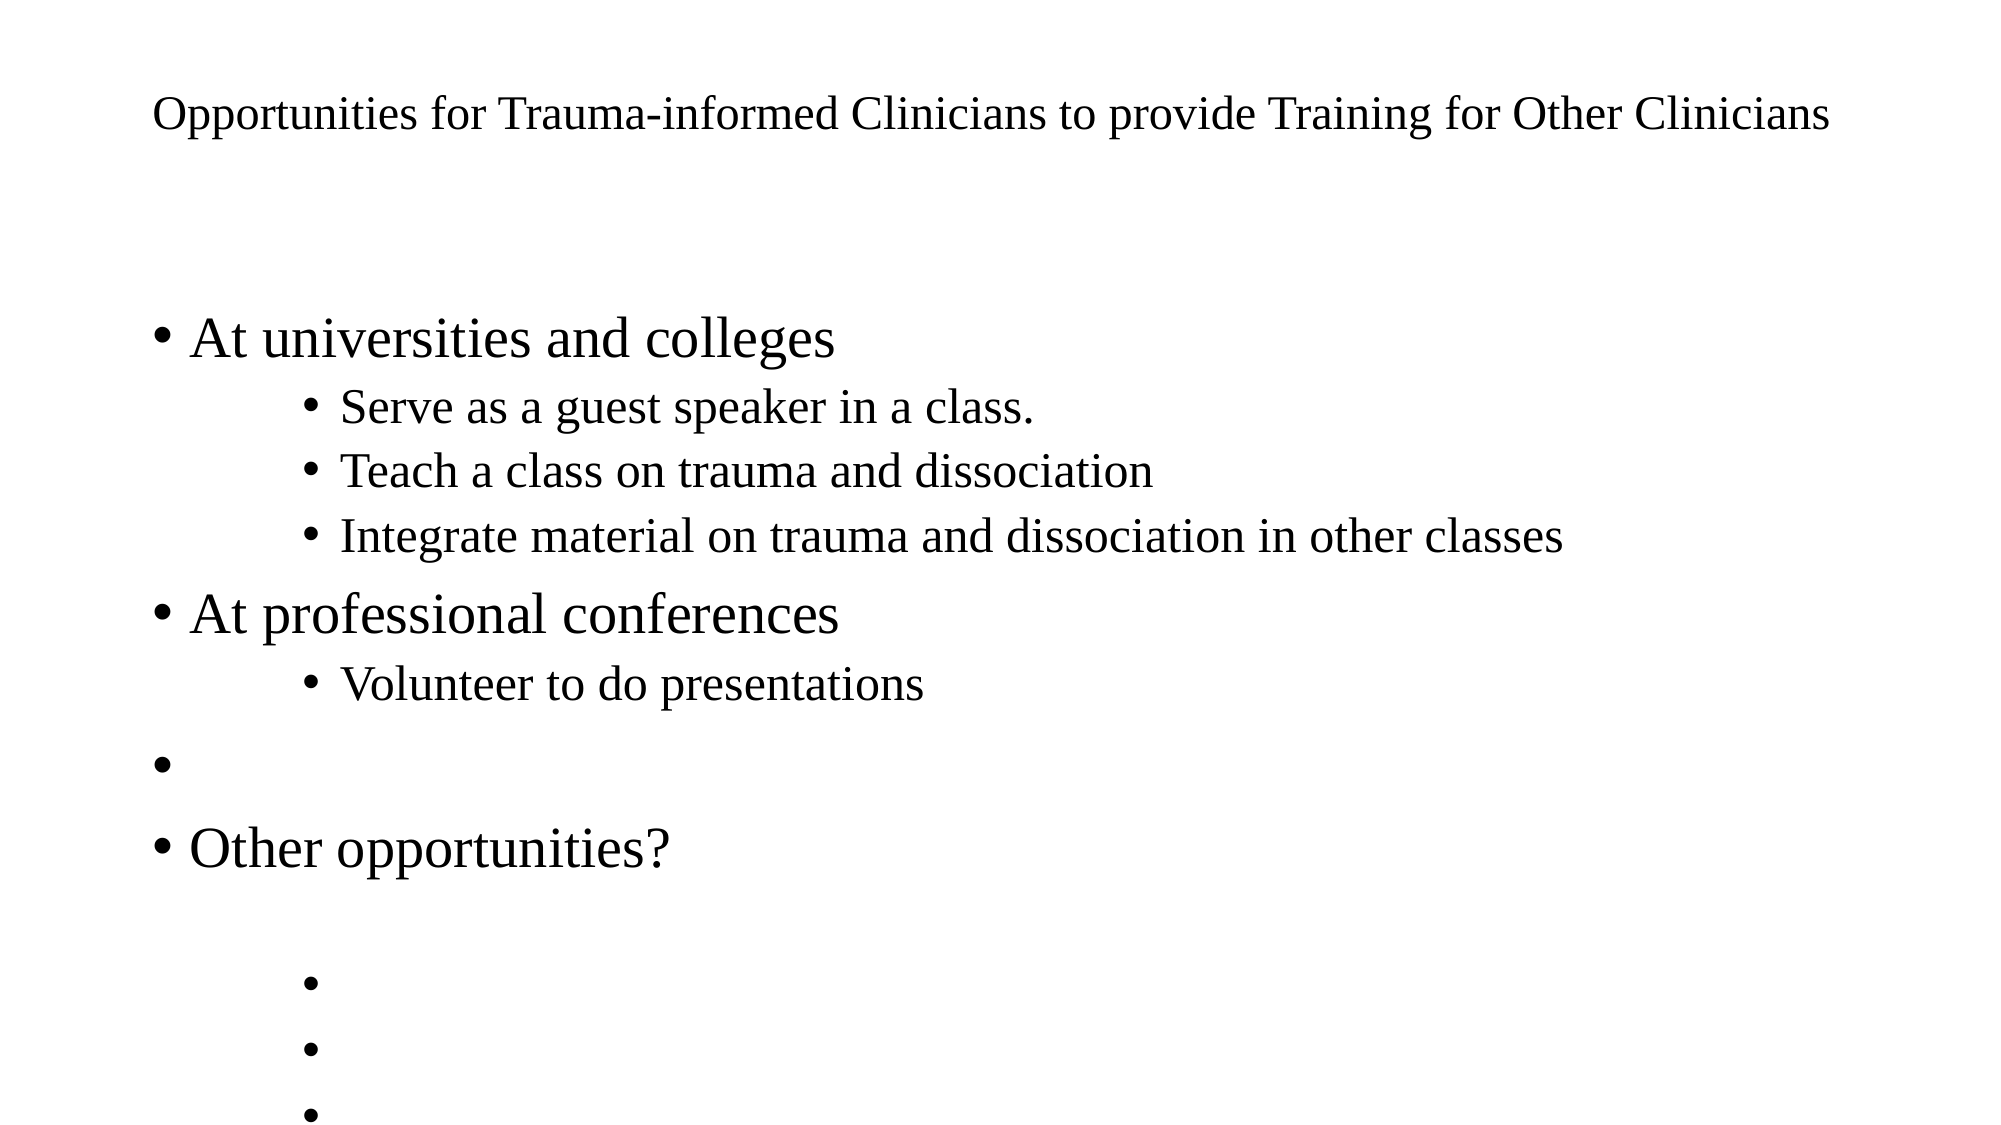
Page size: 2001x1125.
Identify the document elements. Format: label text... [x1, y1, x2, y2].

title Opportunities for Trauma-informed Clinicians to provide Training for Other Clinicians [137, 59, 1863, 278]
list At universities and colleges Serve as a guest speaker in a class. Teach a class on trauma and dissociation Integrate material on trauma and dissociation in other classes At professional conferences Volunteer to do presentations Other opportunities? [137, 299, 1863, 1014]
